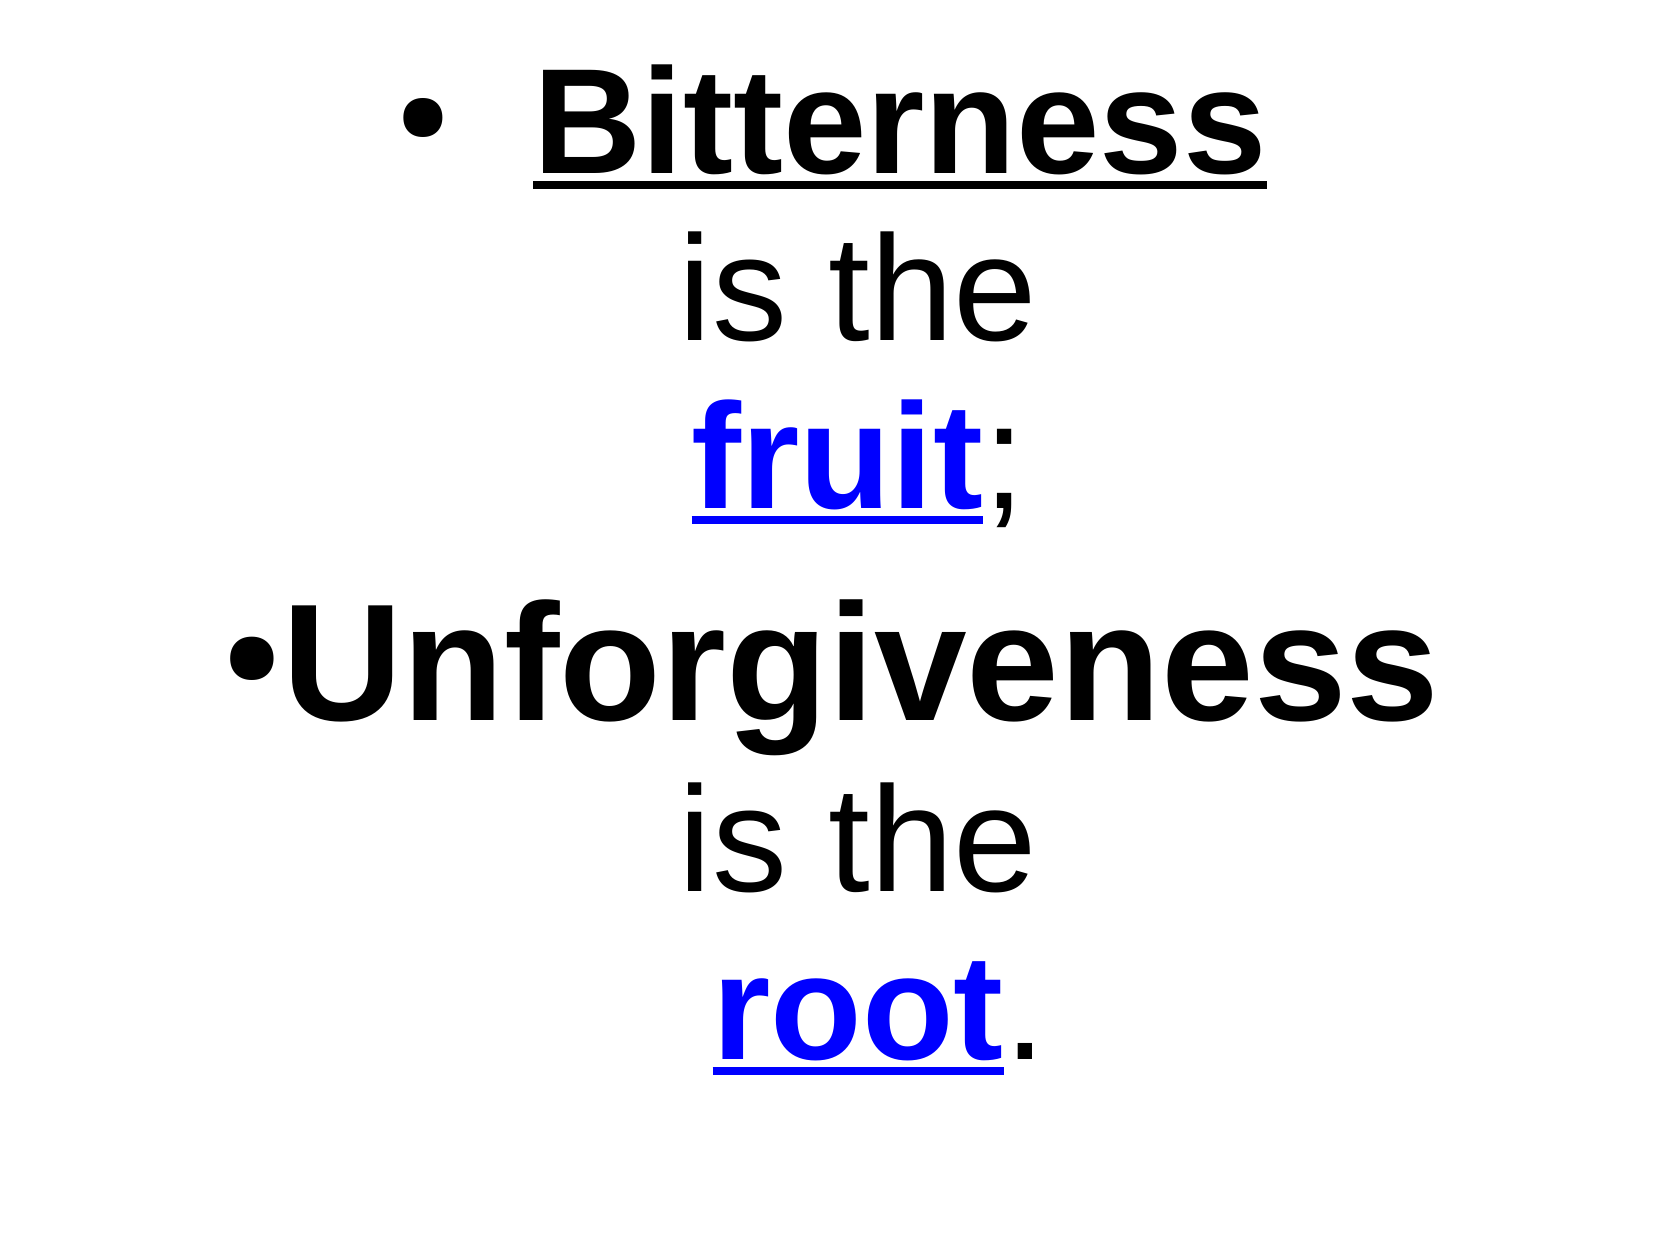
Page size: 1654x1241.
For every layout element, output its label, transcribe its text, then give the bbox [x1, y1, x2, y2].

list Bitterness is the fruit; Unforgiveness is the root. [37, 37, 1651, 1238]
